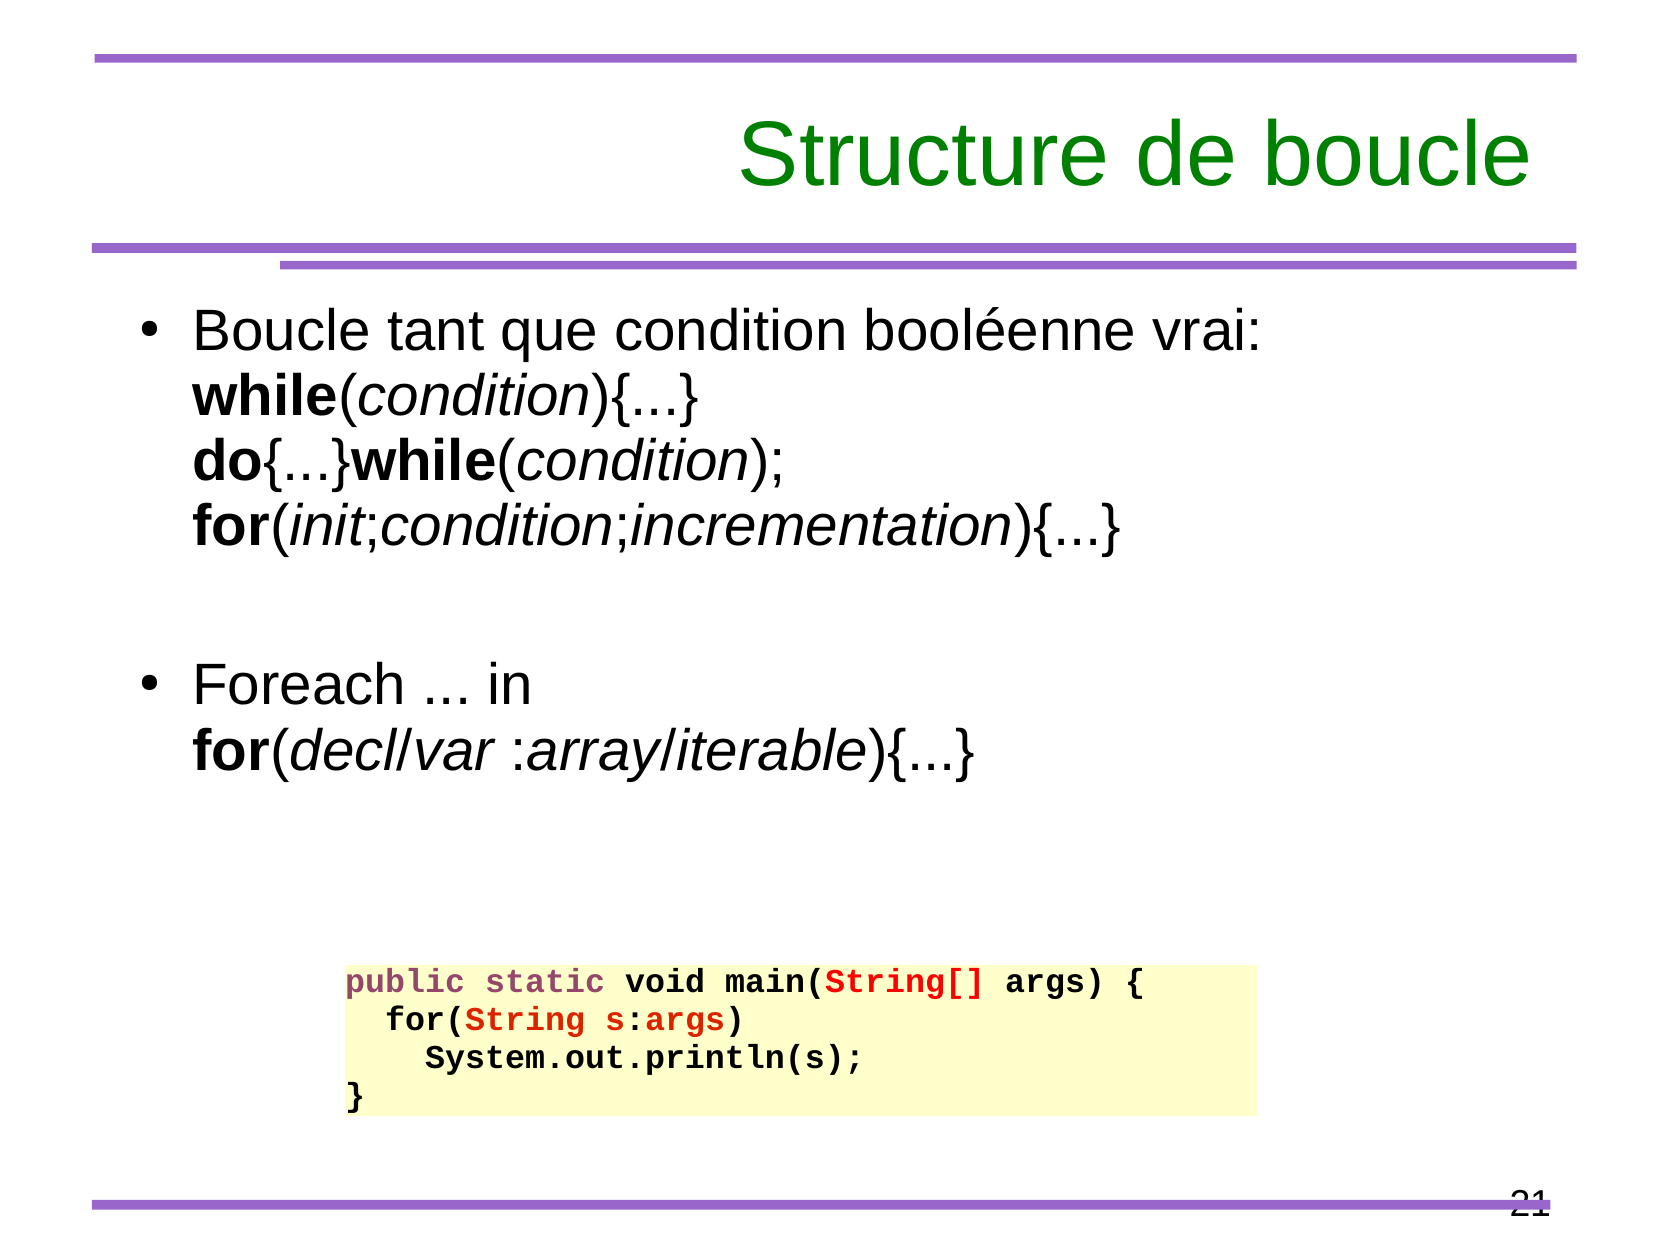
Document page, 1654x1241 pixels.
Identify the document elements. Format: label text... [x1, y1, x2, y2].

title Structure de boucle [121, 49, 1534, 257]
list Boucle tant que condition booléenne vrai: while(condition){...} do{...}while(condition); for(init;condition;incrementation){...} Foreach ... in for(decl/var :array/iterable){...} [121, 297, 1534, 1168]
text_box public static void main(String[] args) { for(String s:args) System.out.println(s); } [345, 965, 1258, 1117]
